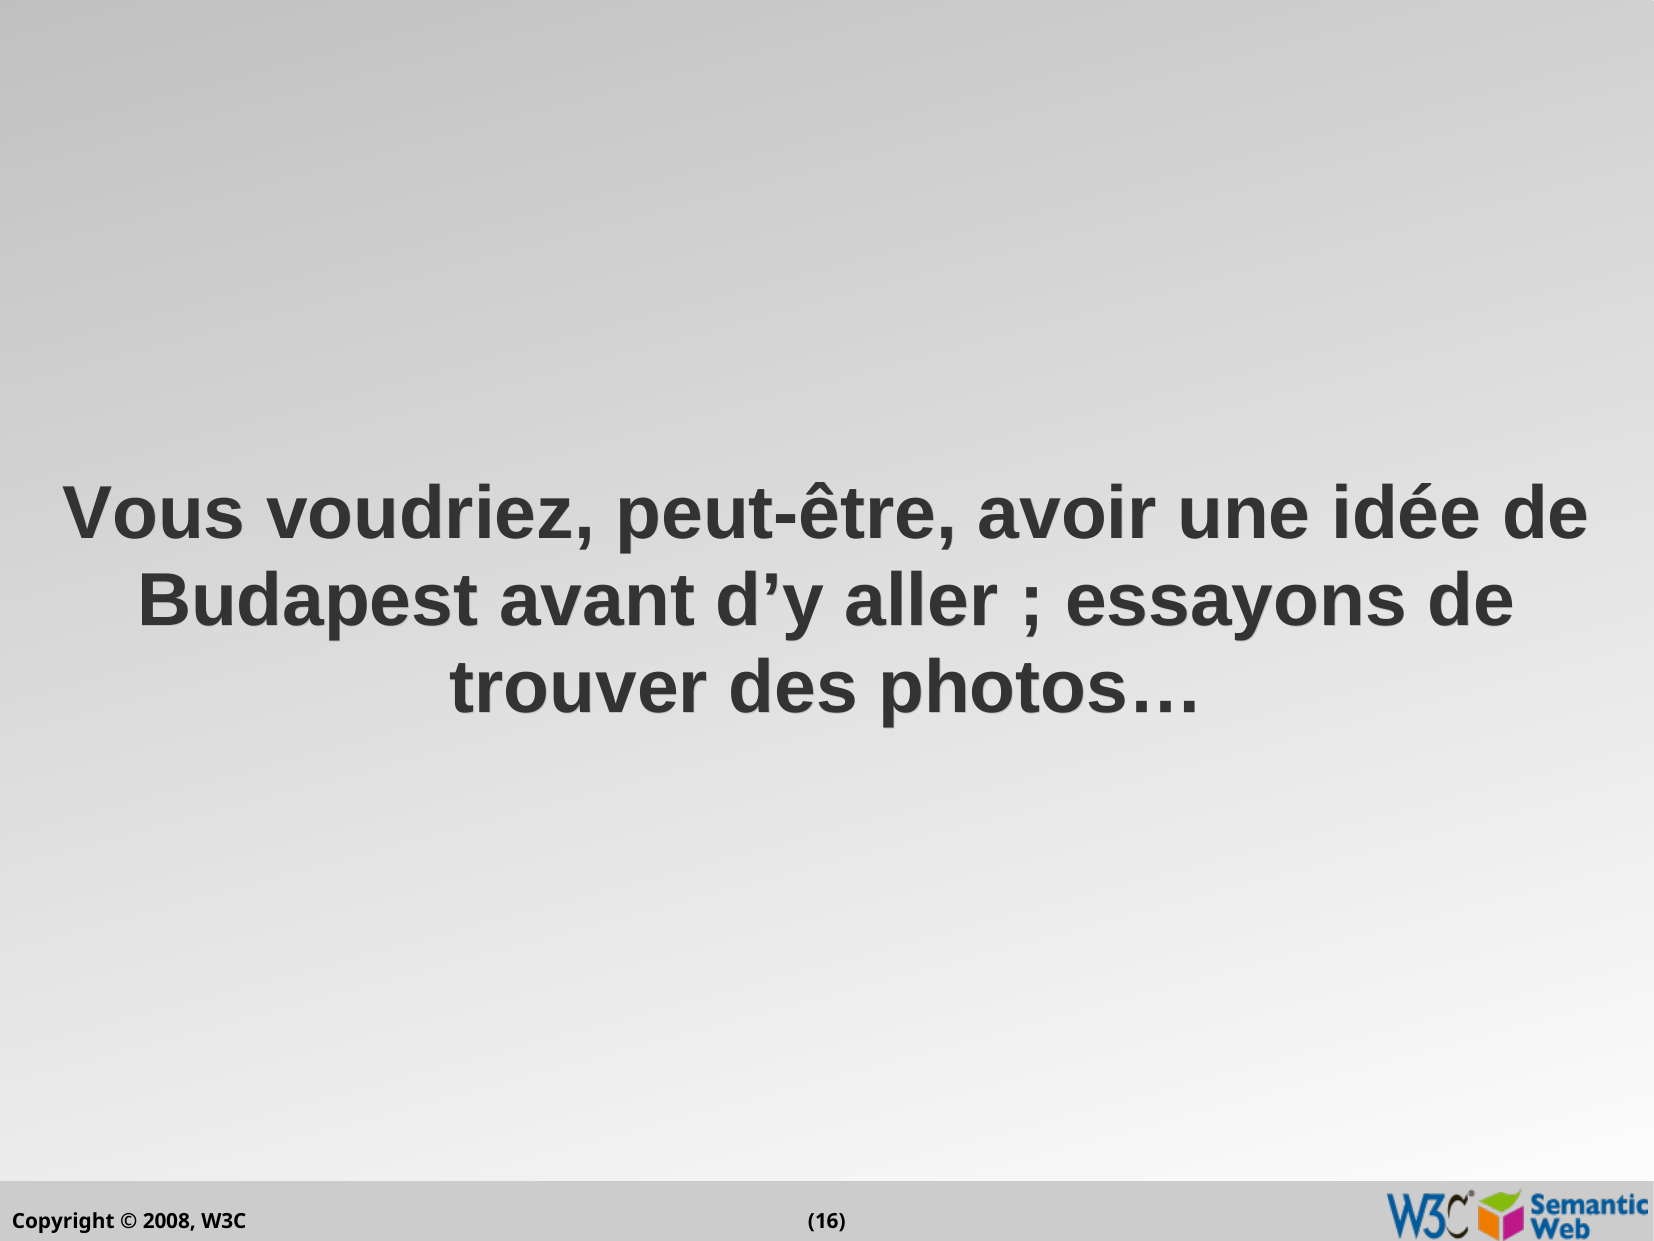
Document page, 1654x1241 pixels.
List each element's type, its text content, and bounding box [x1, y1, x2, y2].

picture [1387, 1187, 1648, 1241]
title Vous voudriez, peut-être, avoir une idée de Budapest avant d’y aller ; essayons de trouver des photos… [59, 468, 1595, 728]
